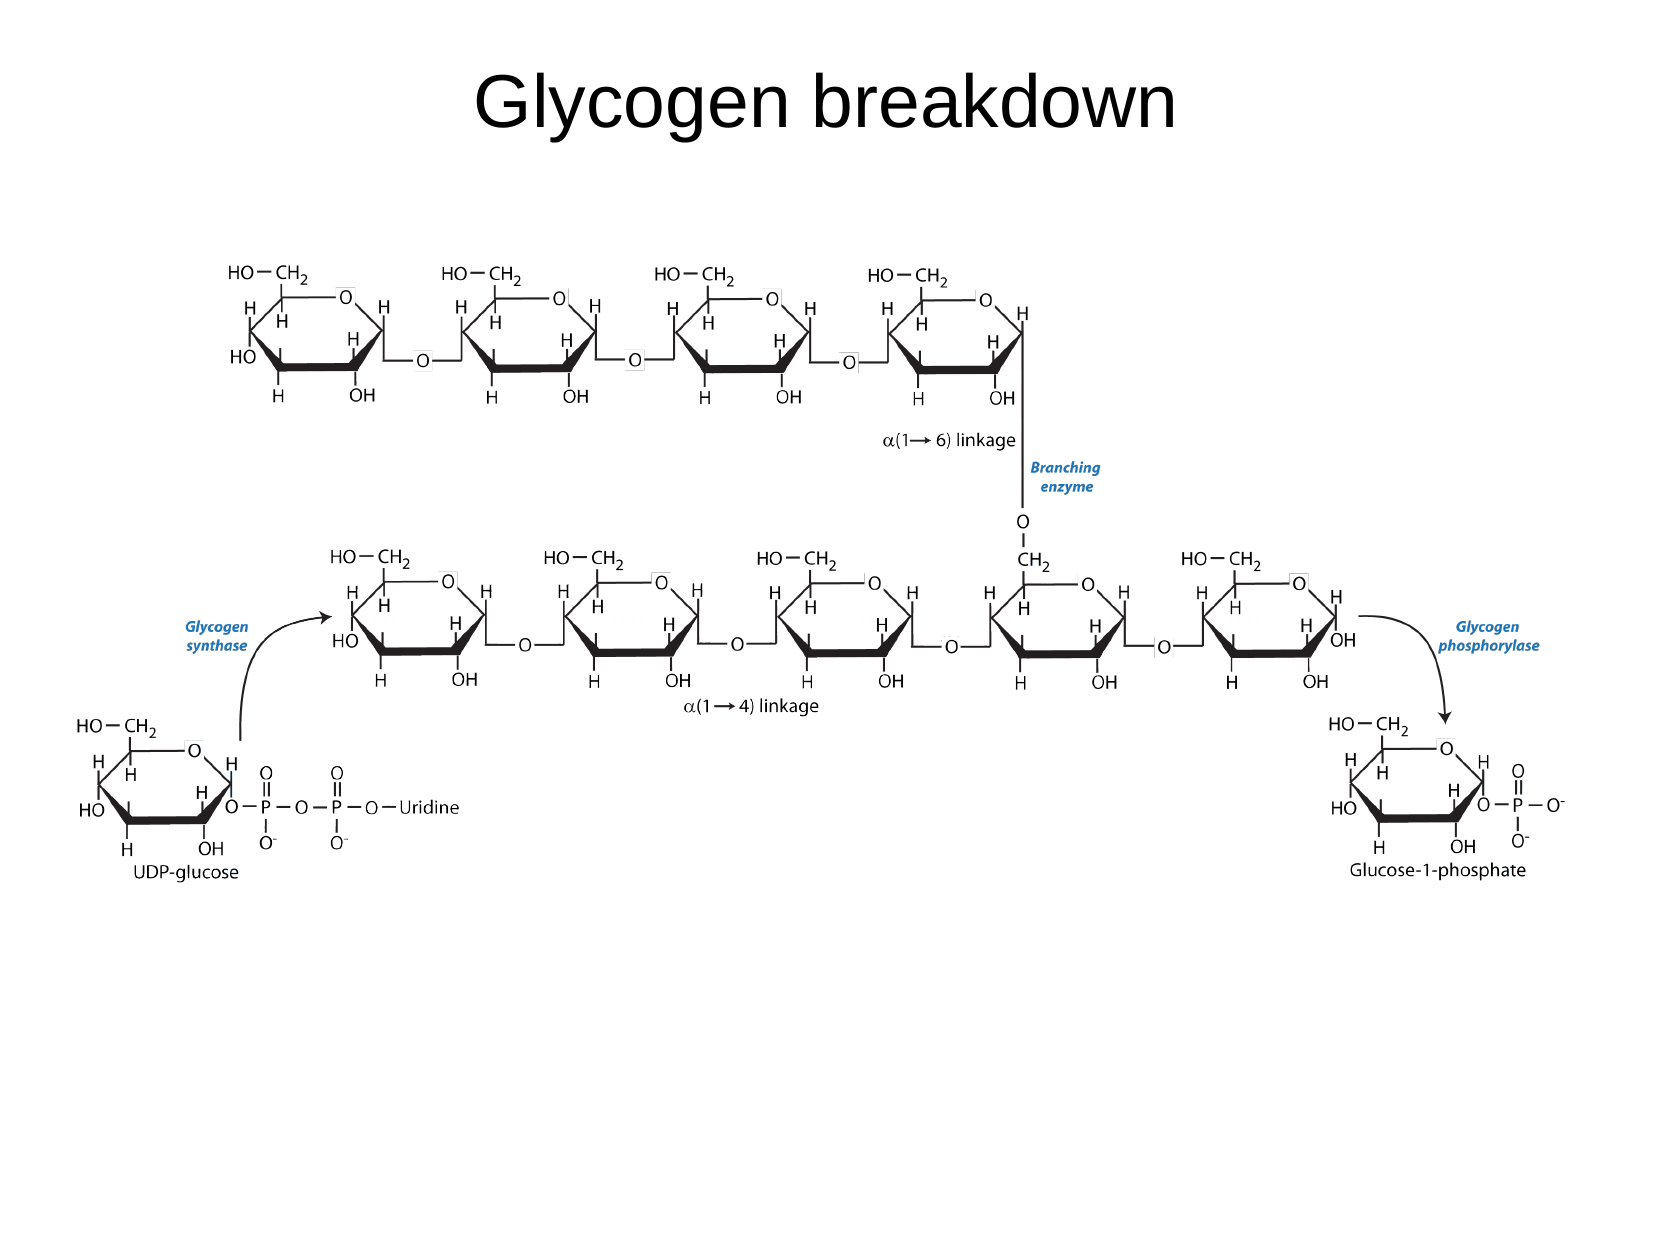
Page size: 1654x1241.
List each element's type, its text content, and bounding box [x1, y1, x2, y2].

title Glycogen breakdown [82, 49, 1571, 150]
picture [76, 262, 1565, 883]
